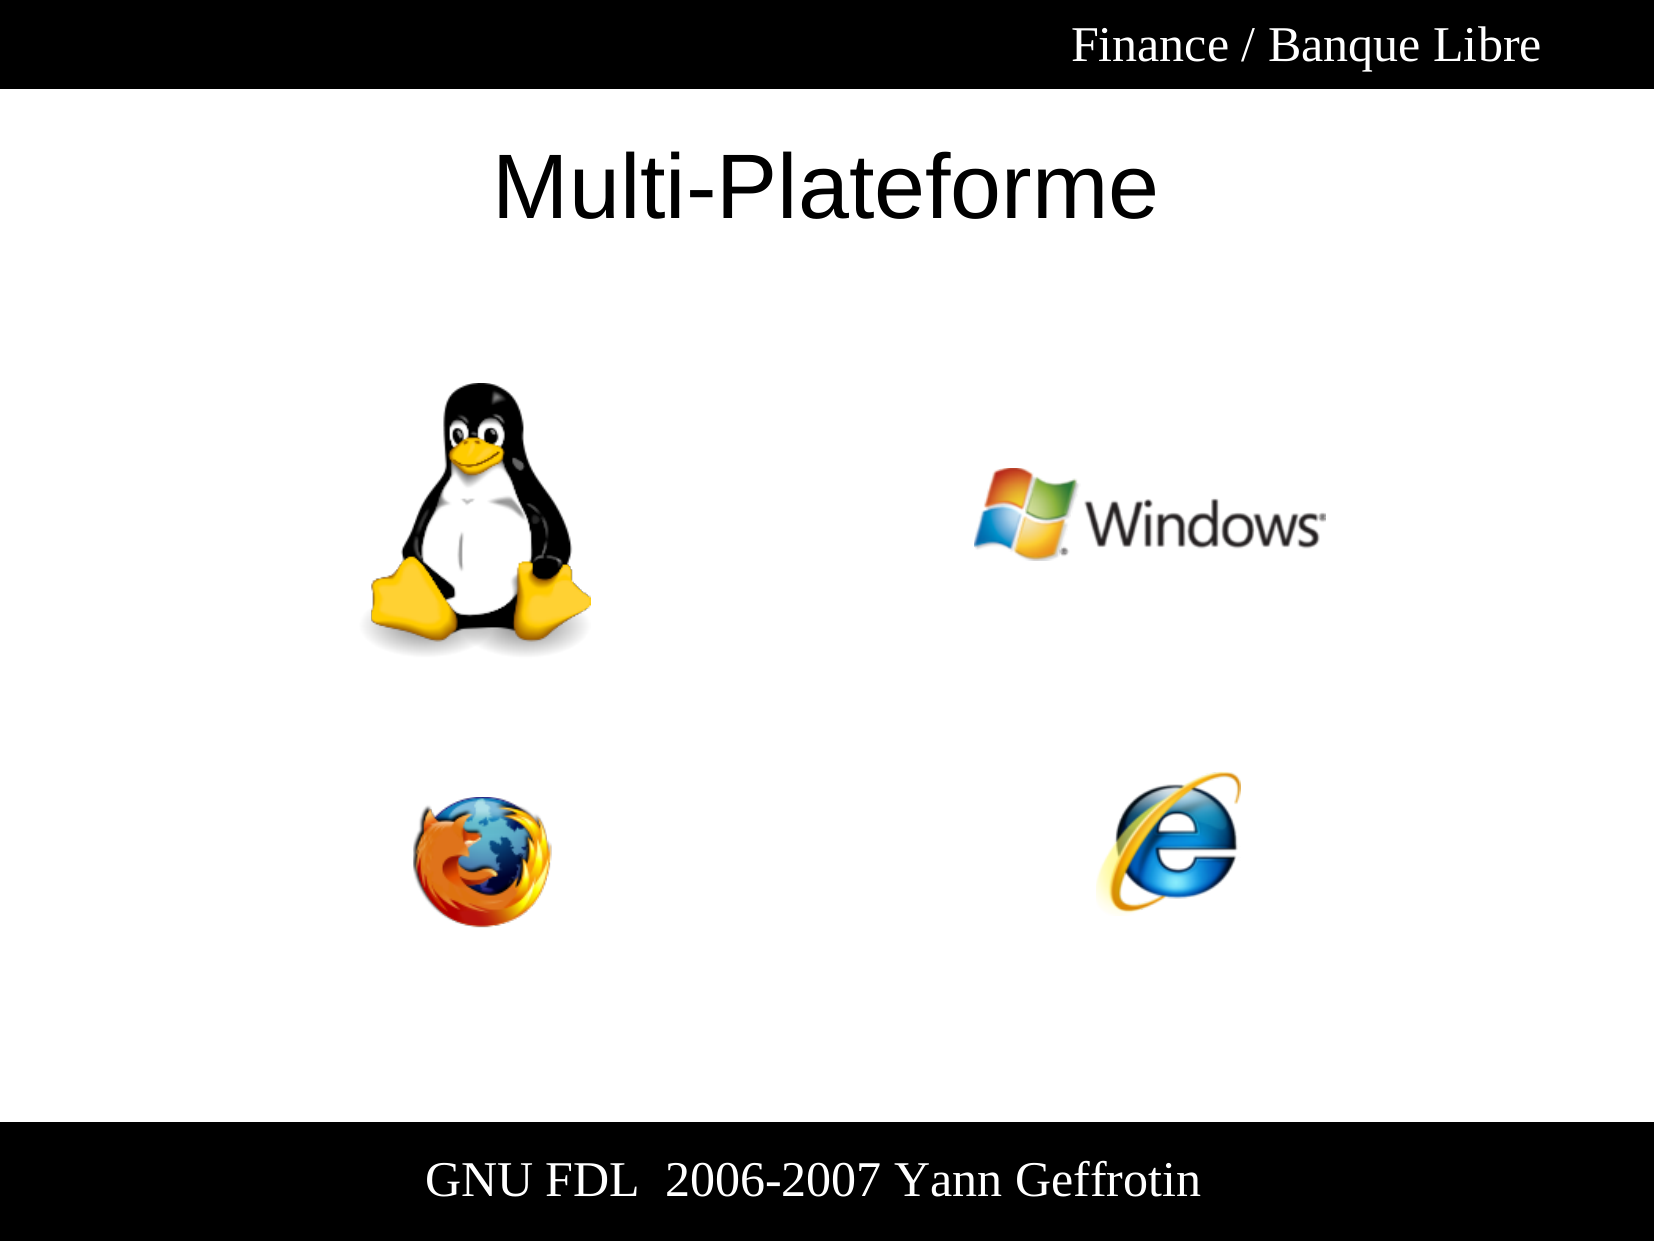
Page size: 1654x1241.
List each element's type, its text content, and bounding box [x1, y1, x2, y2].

picture [1096, 771, 1241, 916]
title Multi-Plateforme [82, 118, 1571, 257]
picture [356, 383, 591, 659]
picture [413, 797, 558, 935]
picture [974, 468, 1326, 562]
